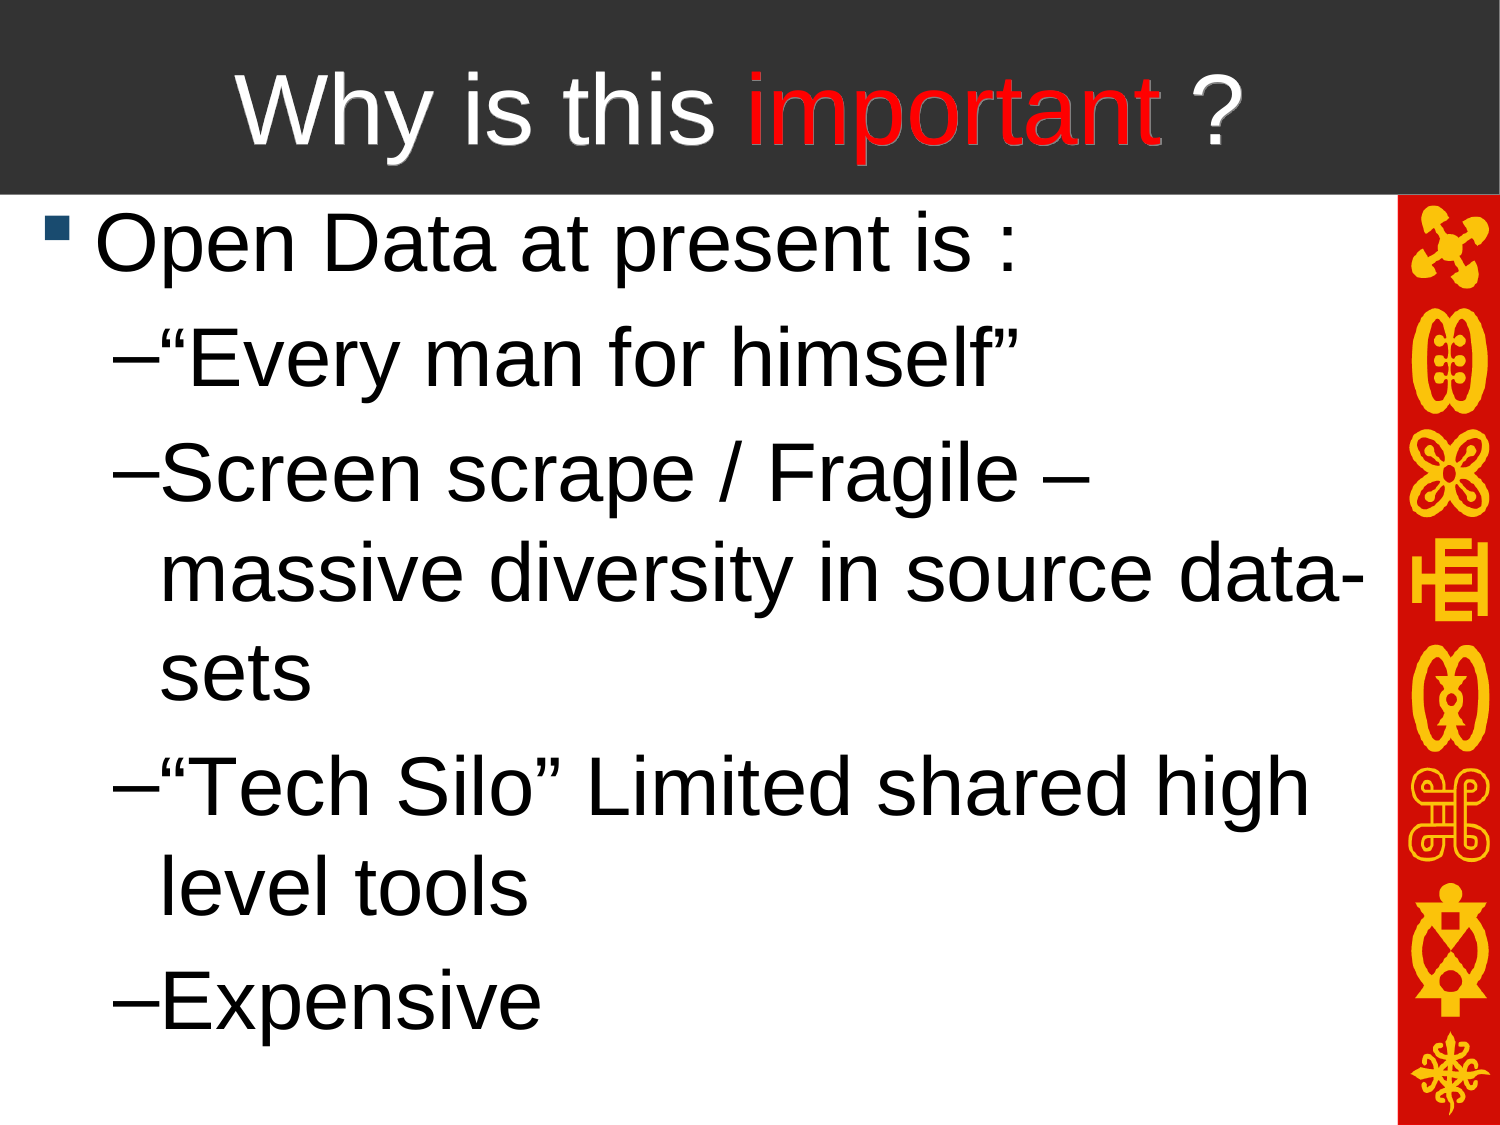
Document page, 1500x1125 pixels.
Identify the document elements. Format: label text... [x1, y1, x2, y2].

picture [1397, 195, 1500, 1125]
list Open Data at present is : “Every man for himself” Screen scrape / Fragile – massive diversity in source data-sets “Tech Silo” Limited shared high level tools Expensive [23, 180, 1384, 1125]
title Why is this important ? [64, 10, 1415, 199]
